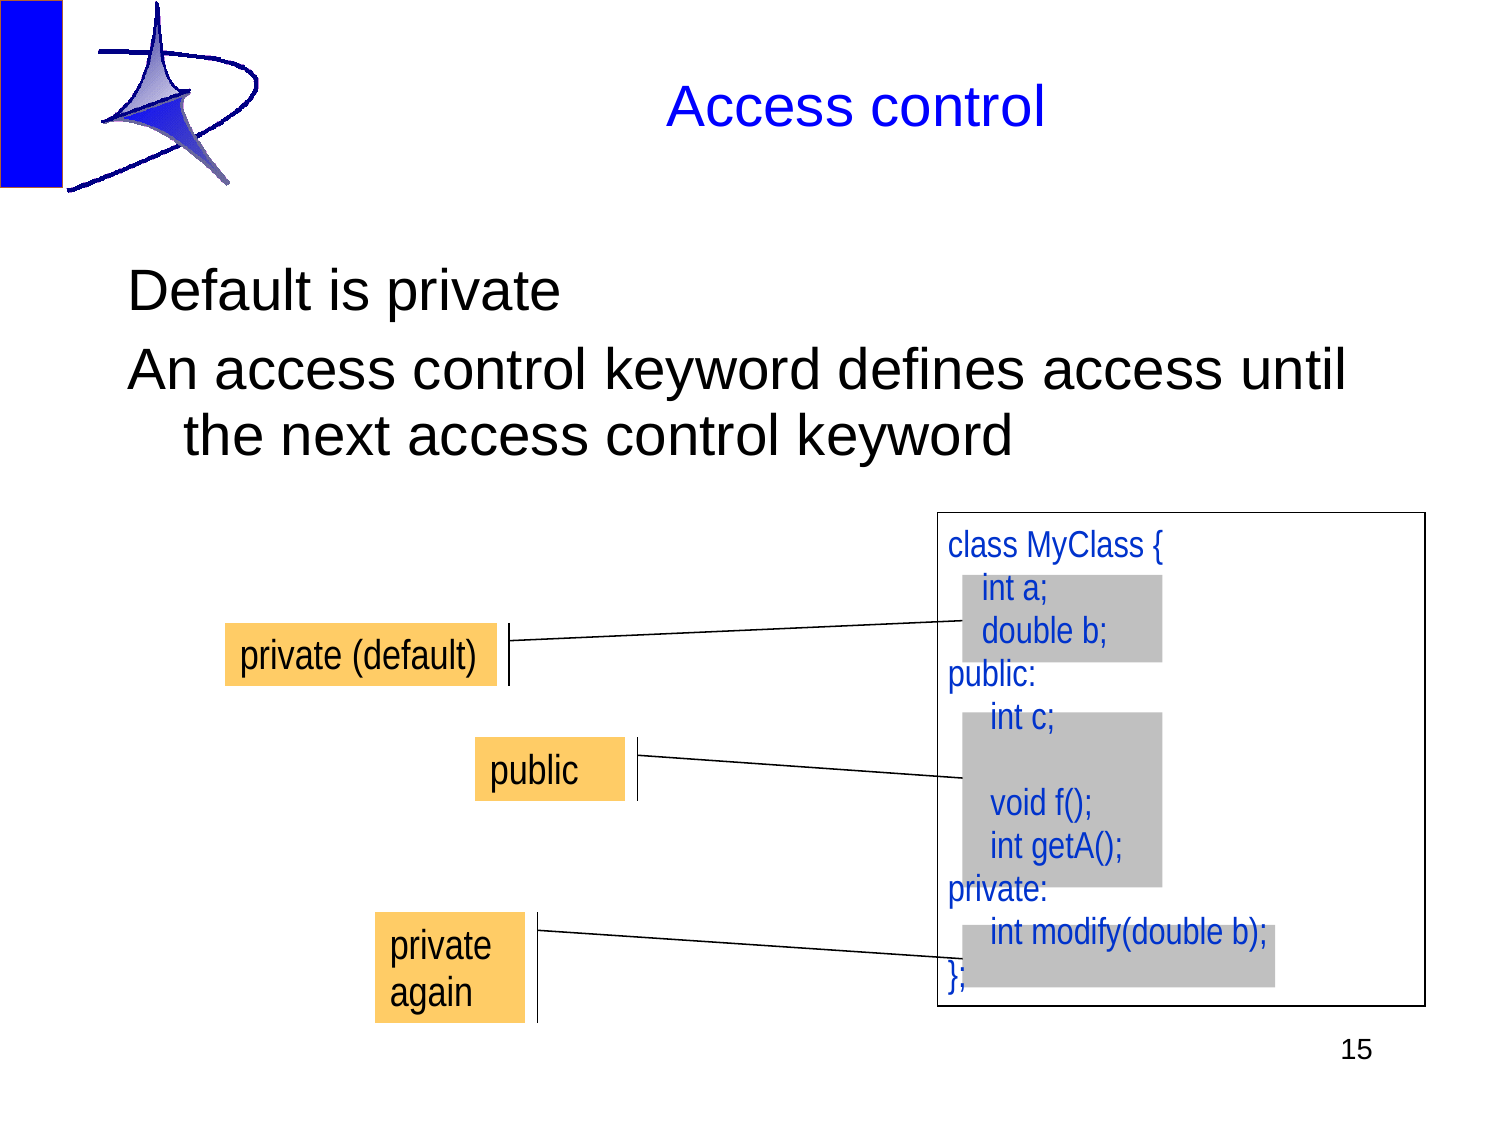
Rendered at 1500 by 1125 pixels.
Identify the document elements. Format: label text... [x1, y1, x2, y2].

text_box private again [375, 912, 525, 1023]
text_box public [475, 737, 625, 801]
title Access control [262, 24, 1450, 188]
list Default is private An access control keyword defines access until the next access control keyword [112, 249, 1450, 528]
text_box private (default) [225, 623, 497, 686]
text_box class MyClass { int a; double b; public: int c; void f(); int getA(); private: int modify(double b); }; [937, 528, 1426, 1007]
picture [62, 0, 263, 197]
